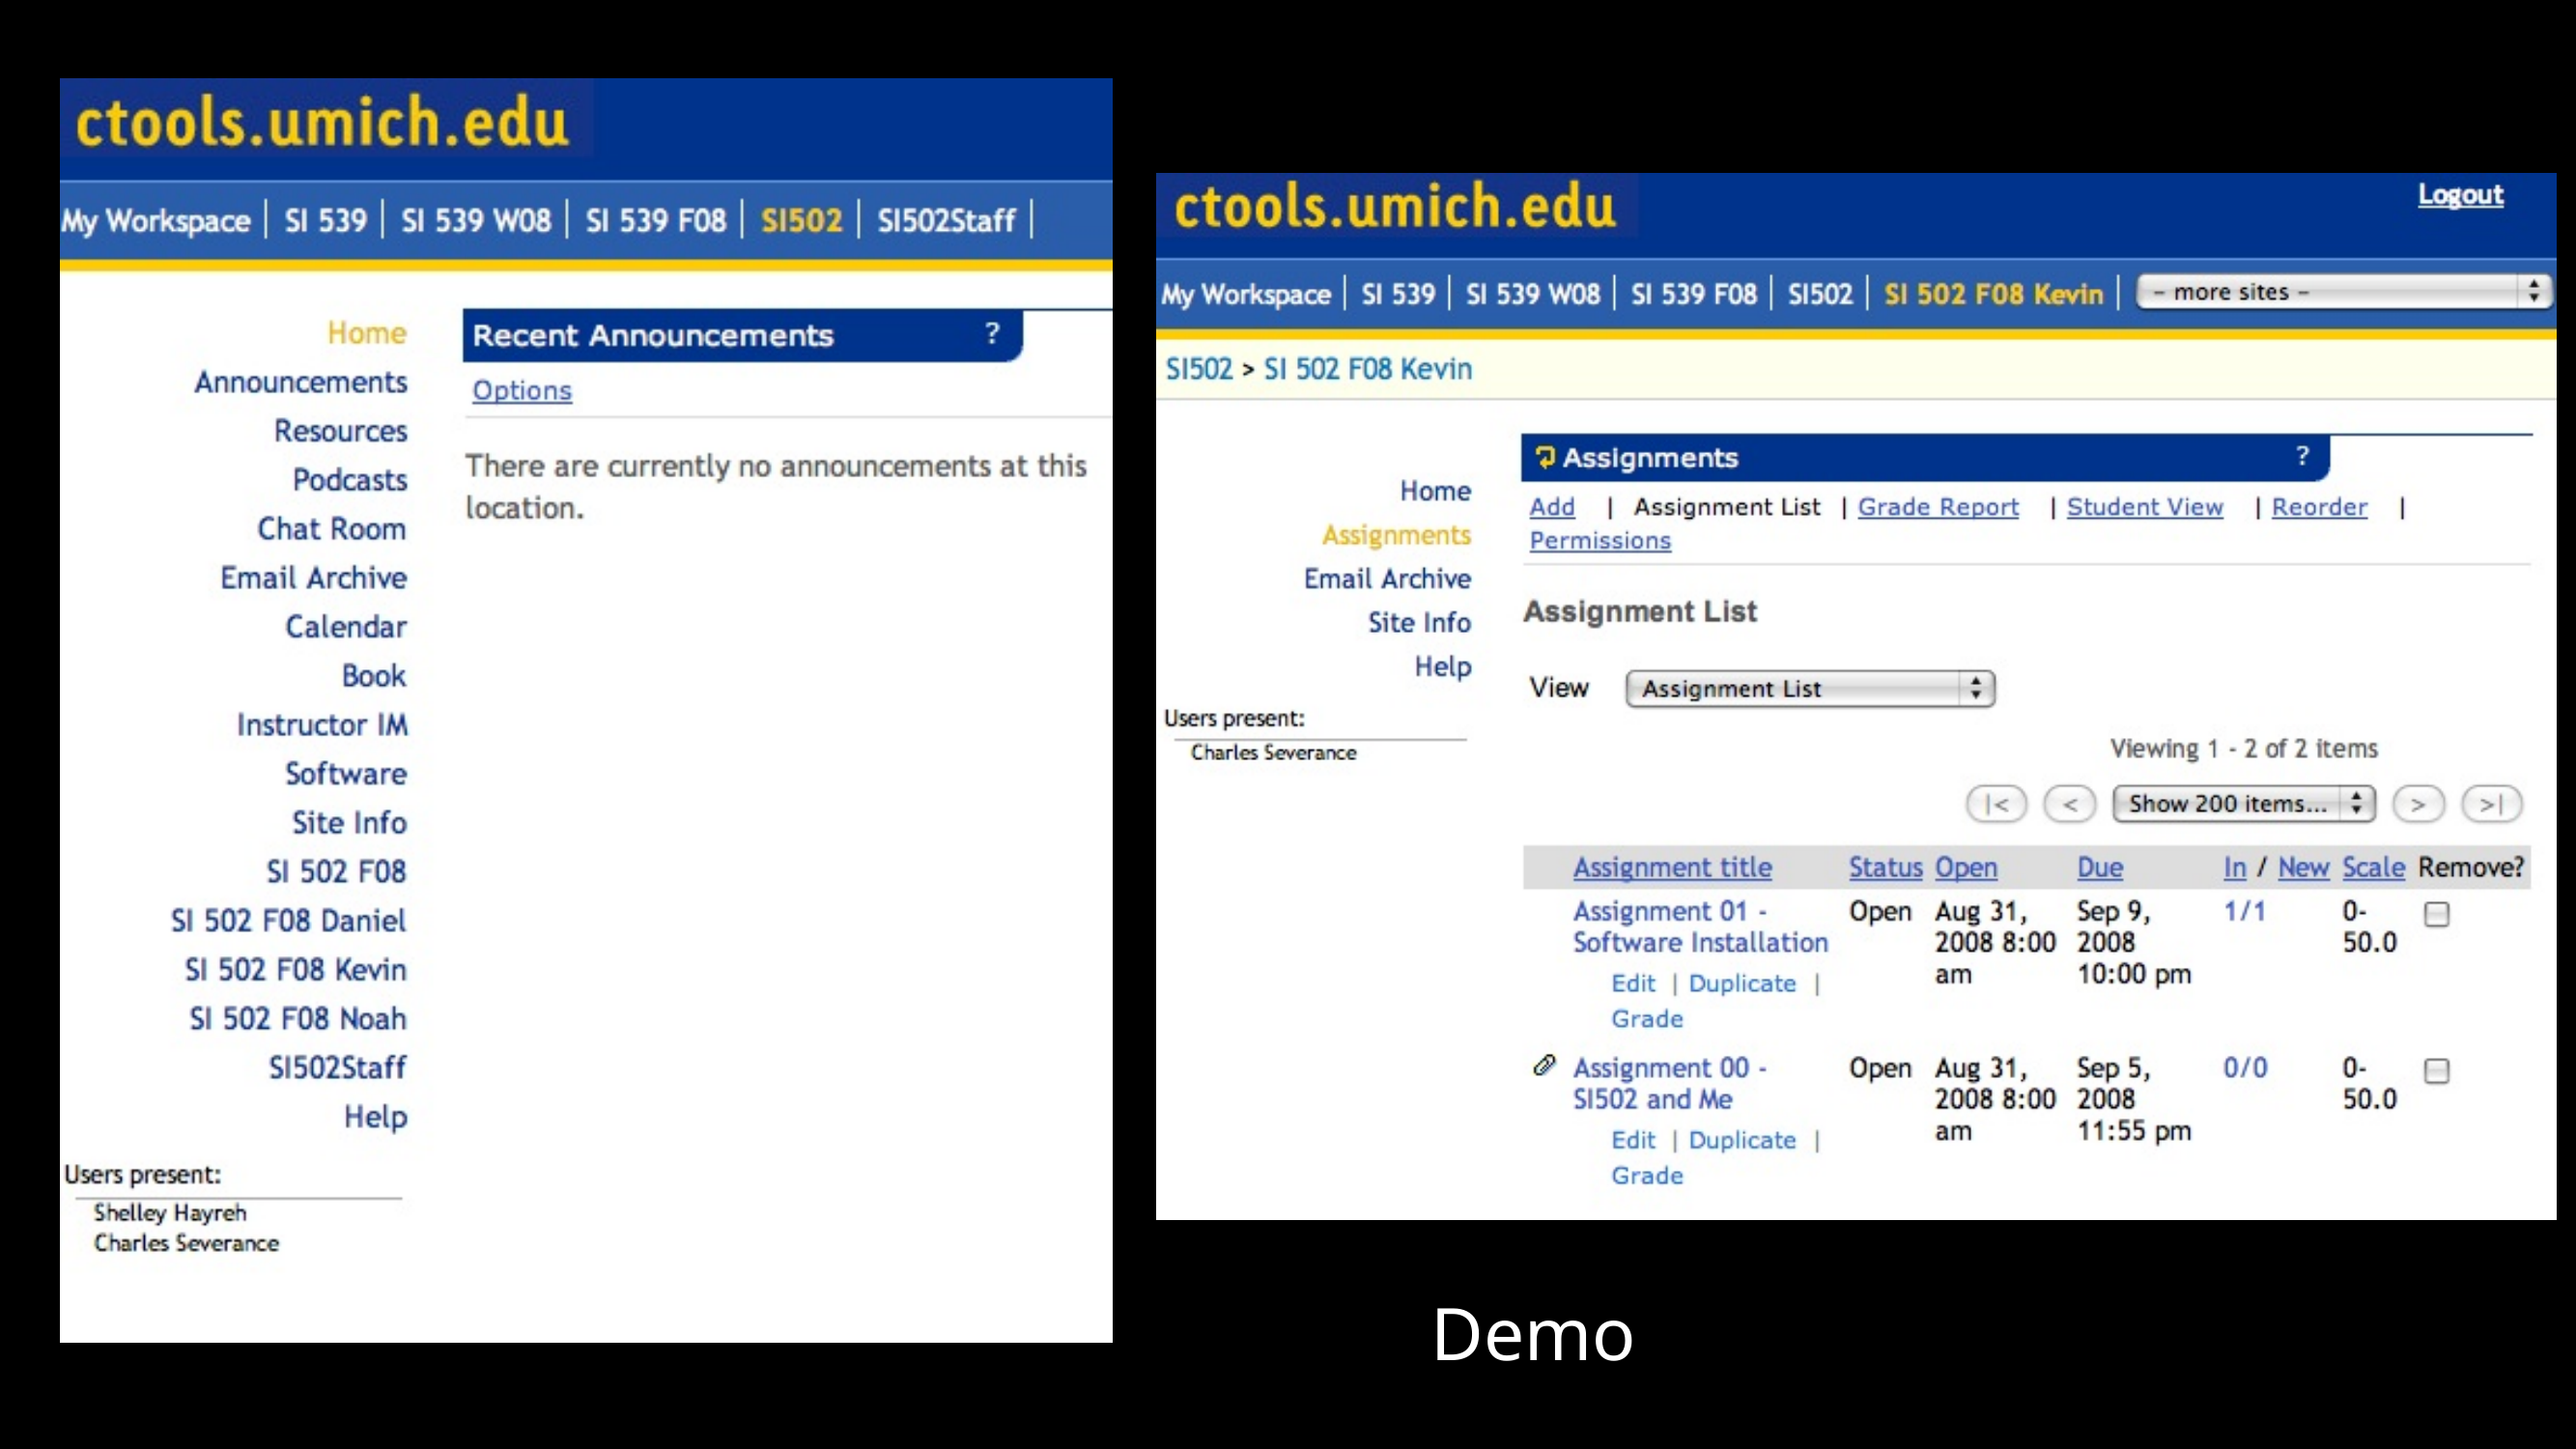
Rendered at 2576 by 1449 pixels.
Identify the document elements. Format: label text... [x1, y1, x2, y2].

text_box Demo [1430, 1288, 1637, 1376]
picture [1156, 173, 2557, 1220]
picture [60, 78, 1113, 1343]
